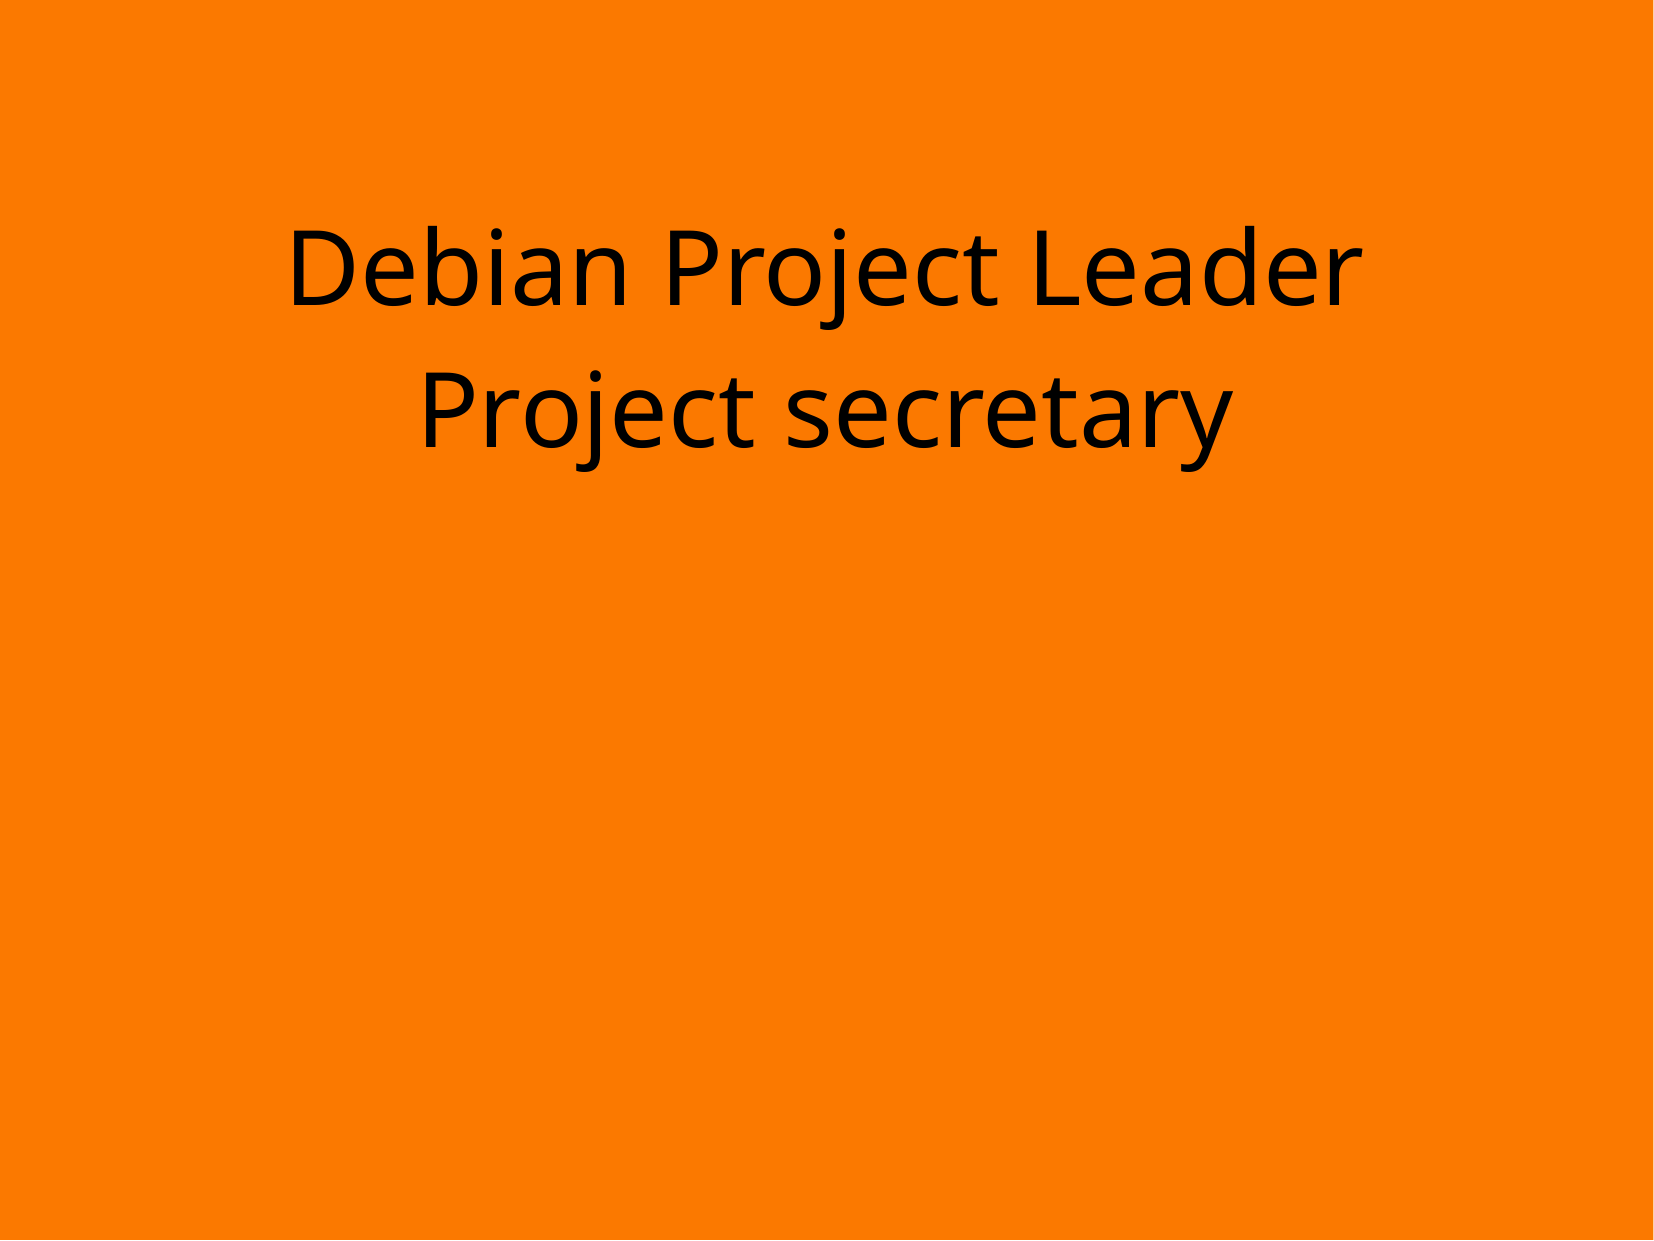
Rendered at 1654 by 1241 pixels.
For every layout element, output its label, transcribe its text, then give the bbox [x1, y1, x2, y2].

text_box Debian Project Leader Project secretary [0, 0, 1651, 1241]
